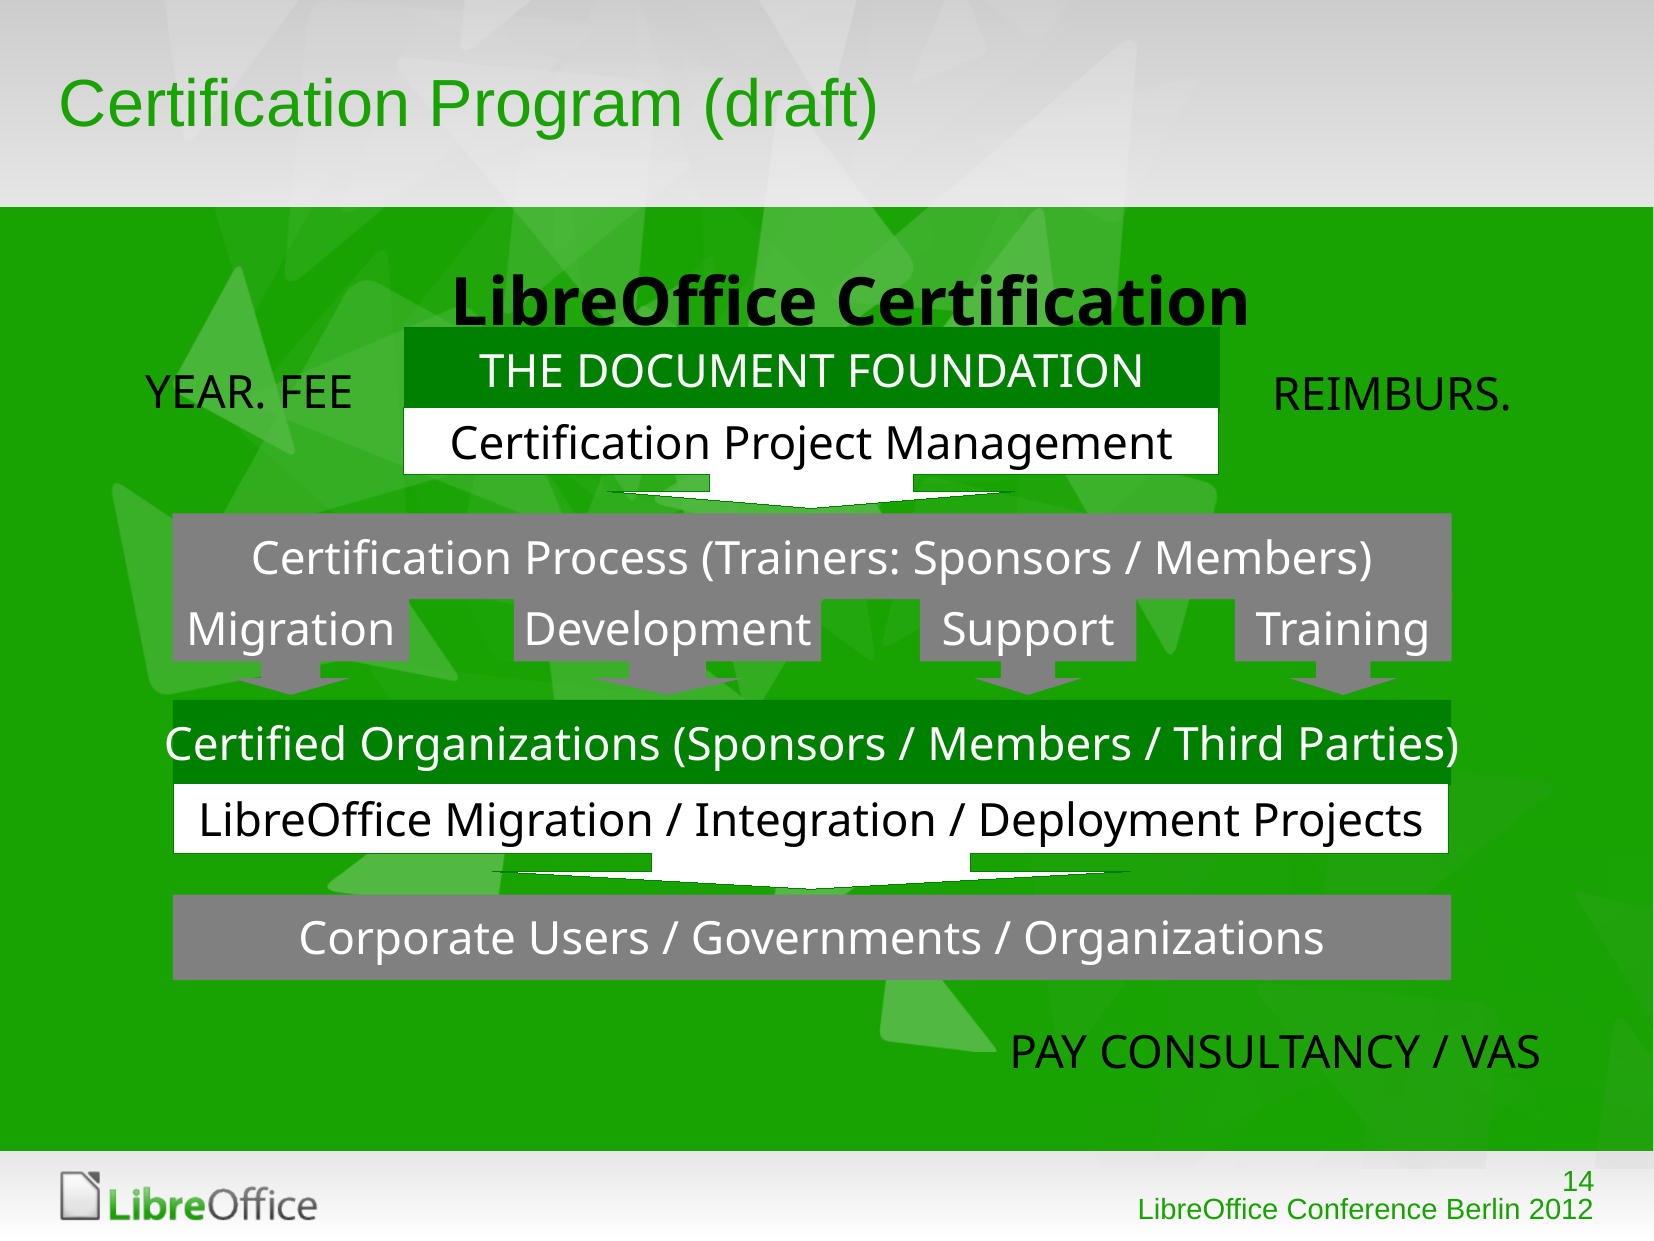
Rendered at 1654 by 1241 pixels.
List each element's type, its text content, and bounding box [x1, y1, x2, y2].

text_box Certified Organizations (Sponsors / Members / Third Parties) [172, 699, 1452, 786]
text_box LibreOffice Certification [435, 246, 1189, 327]
text_box THE DOCUMENT FOUNDATION [404, 327, 1220, 413]
text_box LibreOffice Migration / Integration / Deployment Projects [173, 783, 1449, 890]
picture [41, 1152, 337, 1240]
text_box Support [919, 594, 1137, 695]
title Certification Program (draft) [59, 29, 1595, 178]
picture [0, 0, 1654, 1169]
text_box Development [513, 594, 822, 695]
text_box Certification Project Management [403, 407, 1219, 509]
text_box Training [1234, 594, 1452, 695]
text_box Certification Process (Trainers: Sponsors / Members) [172, 513, 1452, 600]
text_box REIMBURS. [1257, 354, 1497, 415]
text_box PAY CONSULTANCY / VAS [994, 1012, 1524, 1074]
text_box Migration [172, 594, 410, 695]
text_box Corporate Users / Governments / Organizations [172, 894, 1452, 981]
text_box YEAR. FEE [130, 352, 383, 419]
